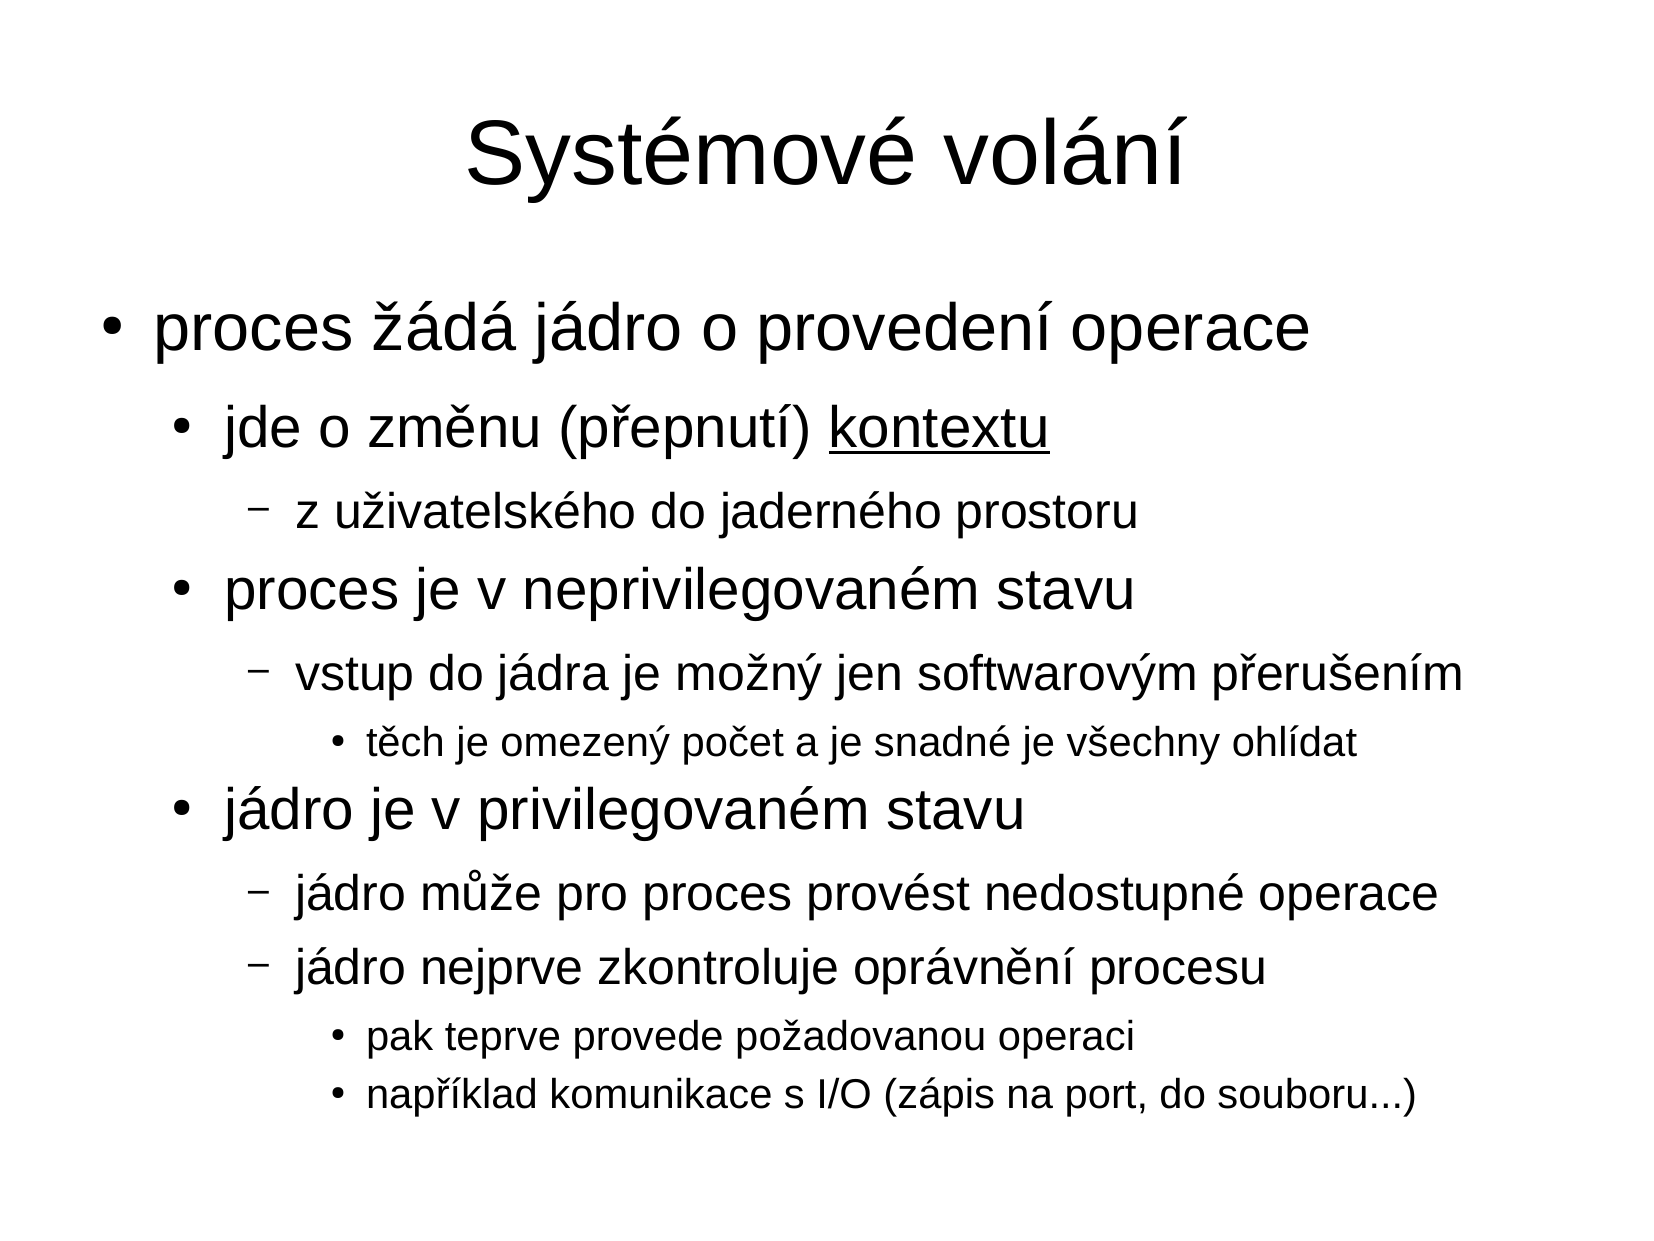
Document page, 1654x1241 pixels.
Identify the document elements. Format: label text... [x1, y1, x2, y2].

list proces žádá jádro o provedení operace jde o změnu (přepnutí) kontextu z uživatelského do jaderného prostoru proces je v neprivilegovaném stavu vstup do jádra je možný jen softwarovým přerušením těch je omezený počet a je snadné je všechny ohlídat jádro je v privilegovaném stavu jádro může pro proces provést nedostupné operace jádro nejprve zkontroluje oprávnění procesu pak teprve provede požadovanou operaci například komunikace s I/O (zápis na port, do souboru...) [82, 290, 1571, 1118]
title Systémové volání [82, 49, 1571, 257]
